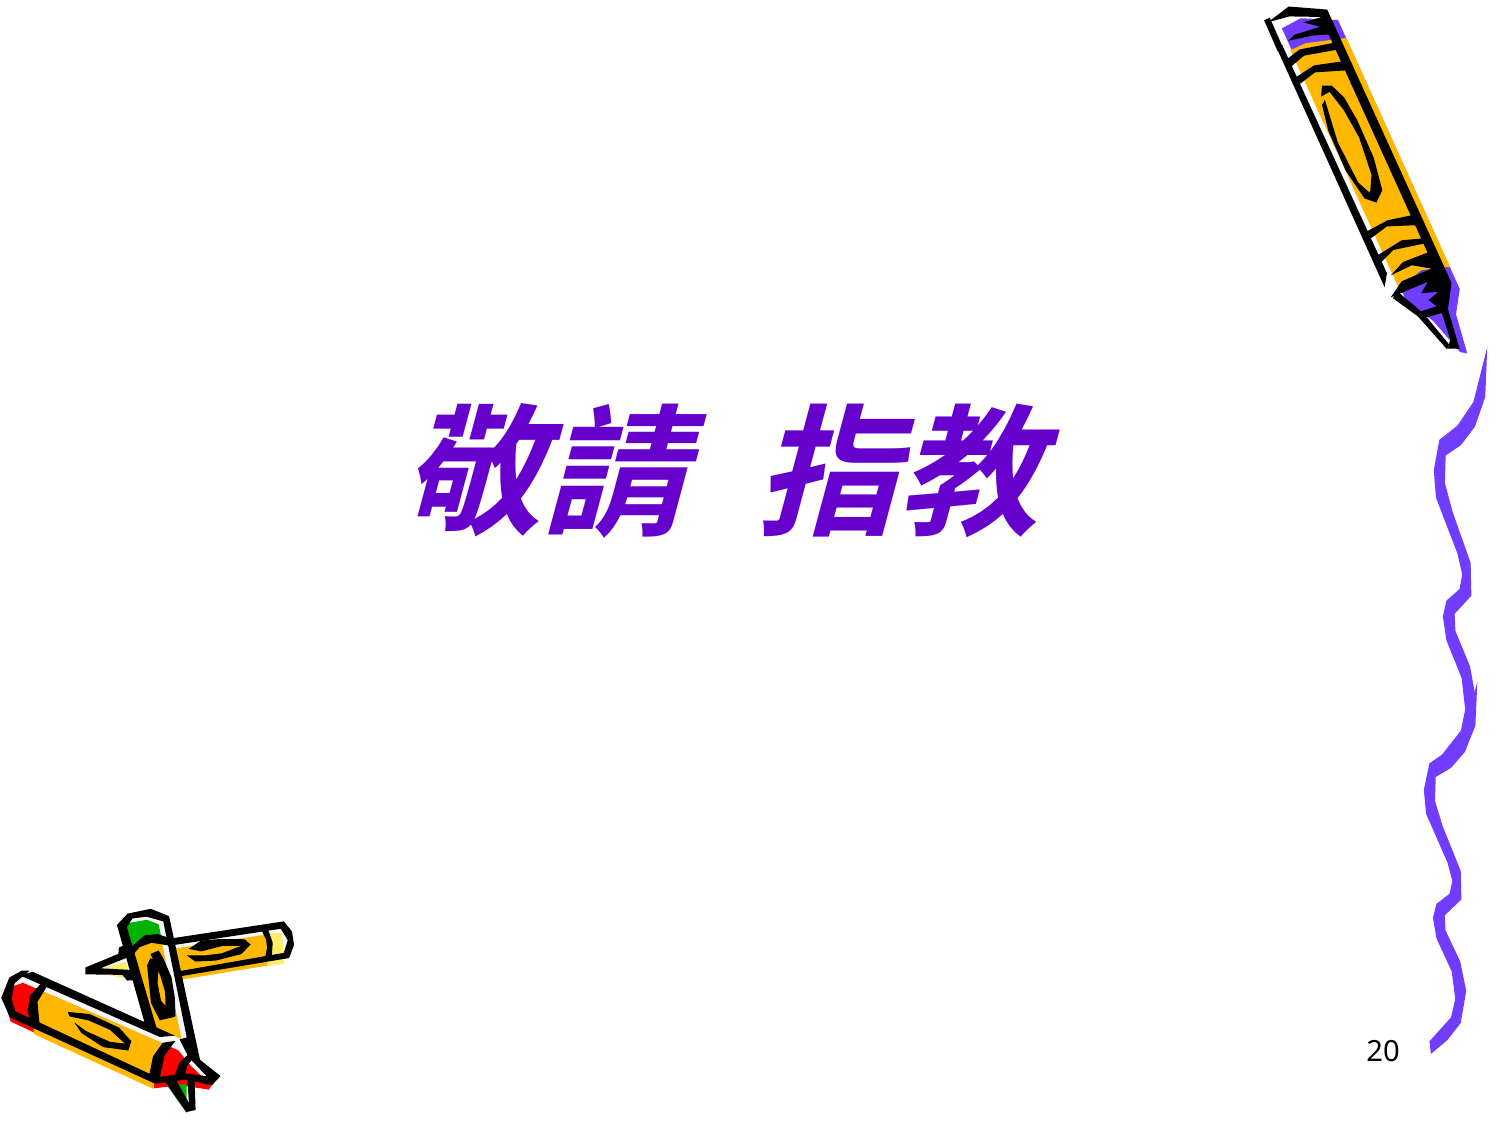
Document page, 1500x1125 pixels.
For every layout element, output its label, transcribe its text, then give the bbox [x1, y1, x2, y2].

list 敬請 指教 [64, 54, 1375, 901]
text_box <編號> [1102, 1025, 1415, 1101]
